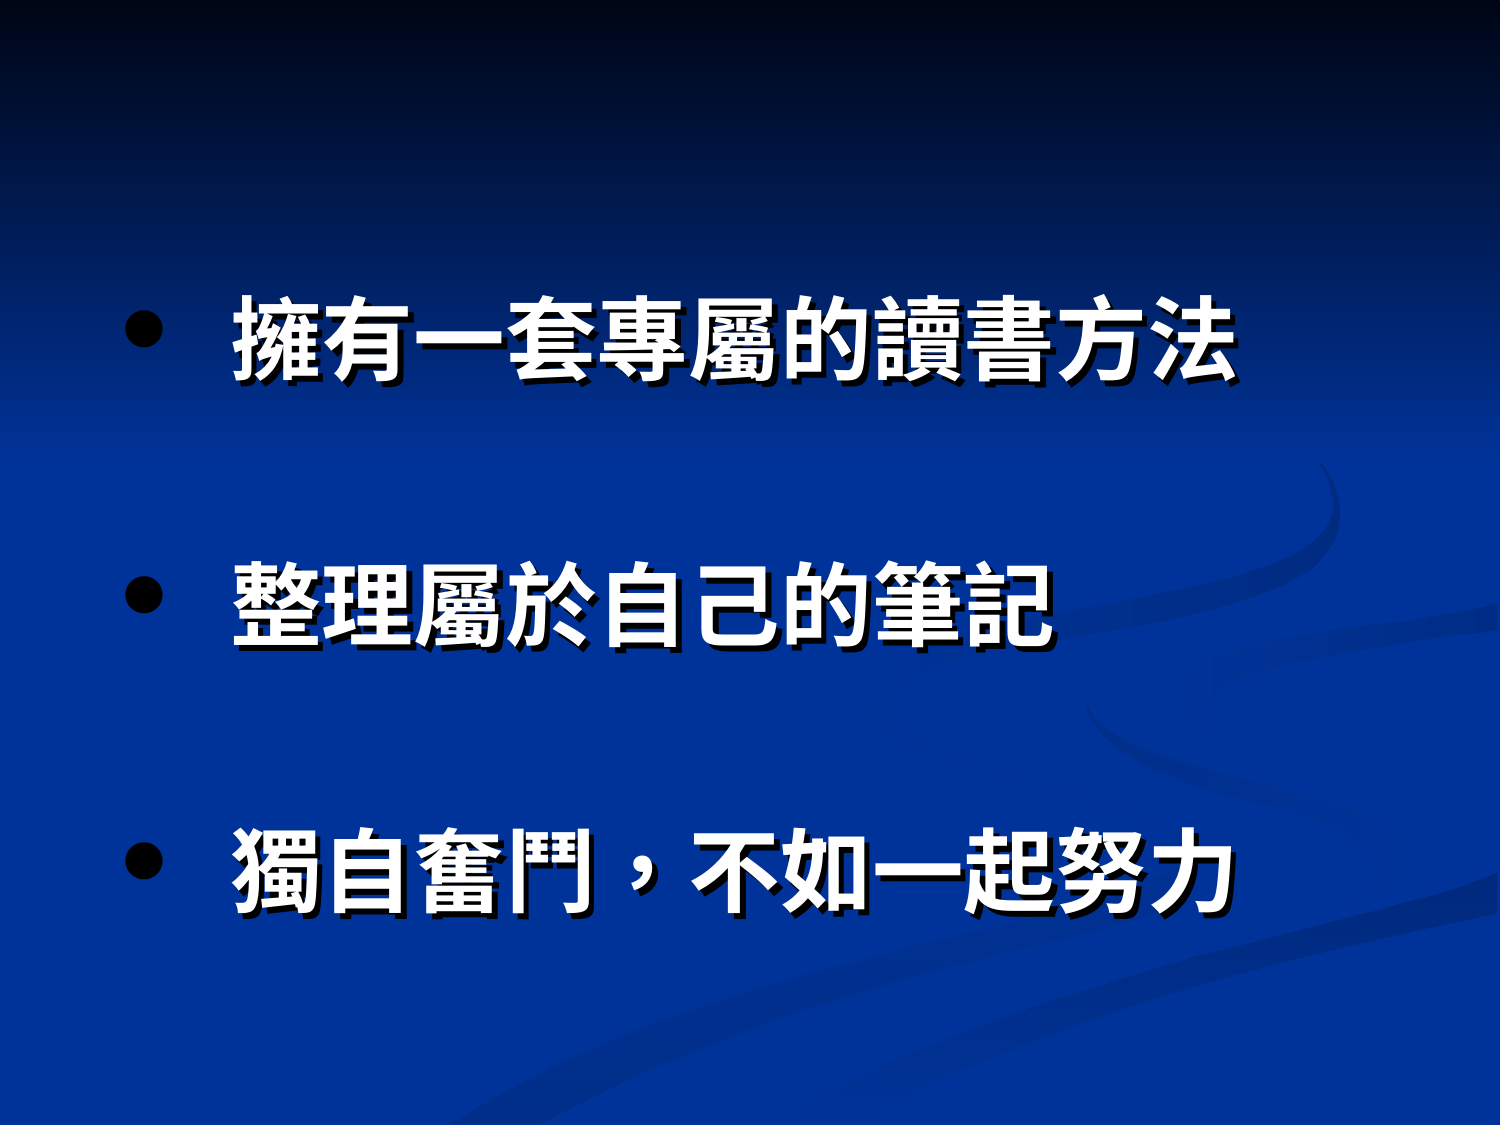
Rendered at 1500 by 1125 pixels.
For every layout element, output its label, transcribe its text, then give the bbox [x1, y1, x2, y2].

text_box 擁有一套專屬的讀書方法 整理屬於自己的筆記 獨自奮鬥，不如一起努力 [112, 267, 1384, 941]
